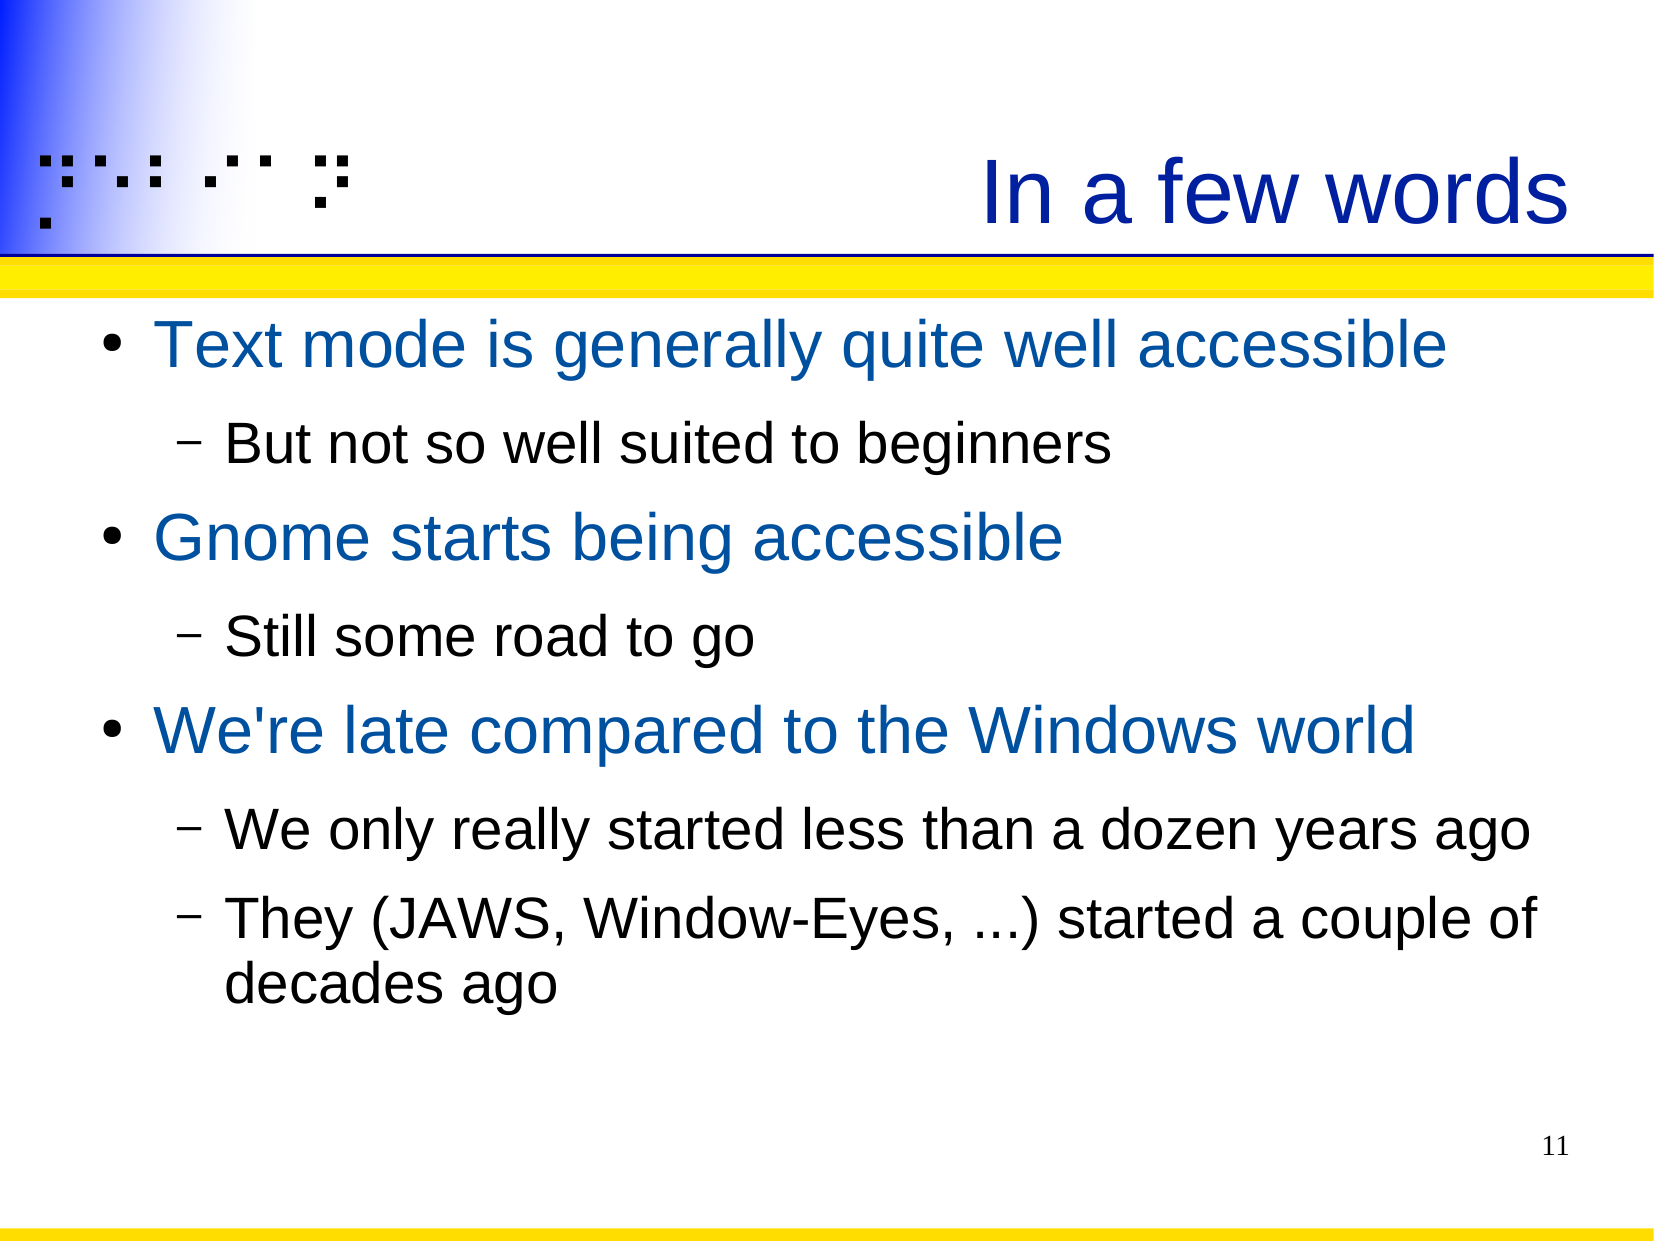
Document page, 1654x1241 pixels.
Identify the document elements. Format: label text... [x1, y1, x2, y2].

title In a few words [372, 126, 1571, 257]
list Text mode is generally quite well accessible But not so well suited to beginners Gnome starts being accessible Still some road to go We're late compared to the Windows world We only really started less than a dozen years ago They (JAWS, Window-Eyes, ...) started a couple of decades ago [82, 307, 1571, 1111]
